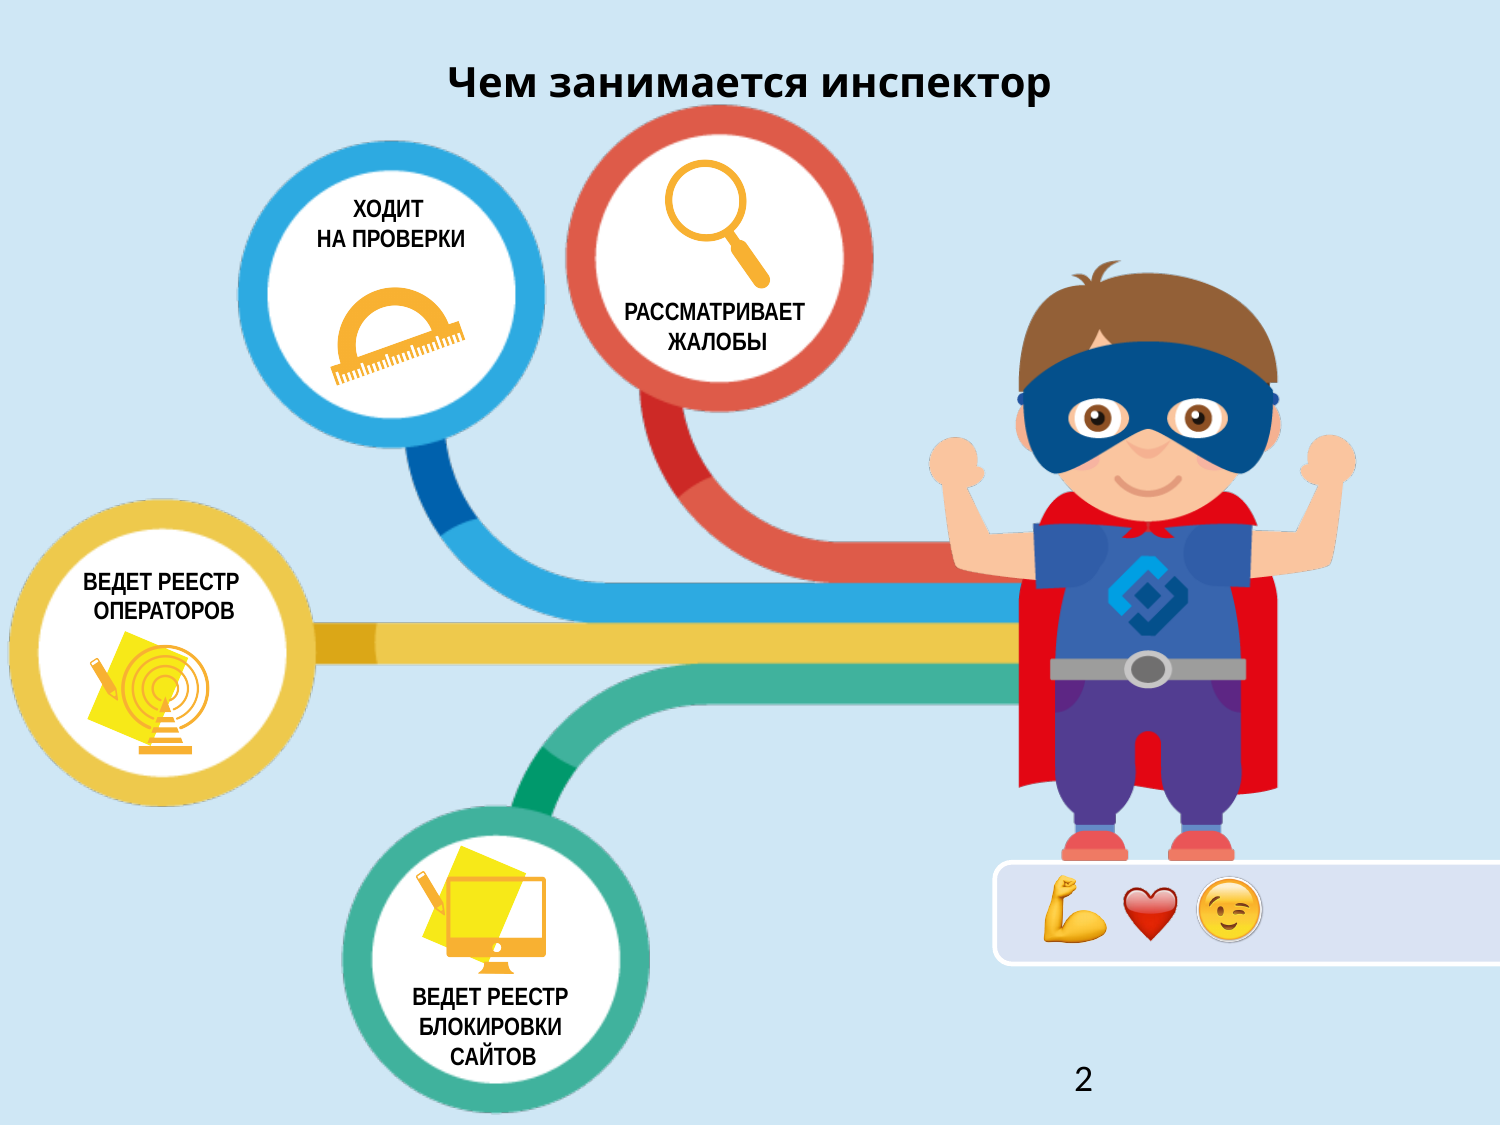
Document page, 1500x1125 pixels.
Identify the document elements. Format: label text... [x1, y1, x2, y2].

slide_number <номер> [1059, 1046, 1397, 1107]
picture [0, 88, 1451, 1120]
text_box Чем занимается инспектор [432, 48, 1067, 88]
text_box ВЕДЕТ РЕЕСТР БЛОКИРОВКИ САЙТОВ [350, 973, 637, 1078]
text_box ХОДИТ НА ПРОВЕРКИ [279, 184, 503, 260]
text_box РАССМАТРИВАЕТ ЖАЛОБЫ [605, 287, 830, 363]
text_box [1087, 862, 1500, 964]
text_box ВЕДЕТ РЕЕСТР ОПЕРАТОРОВ [21, 557, 307, 633]
